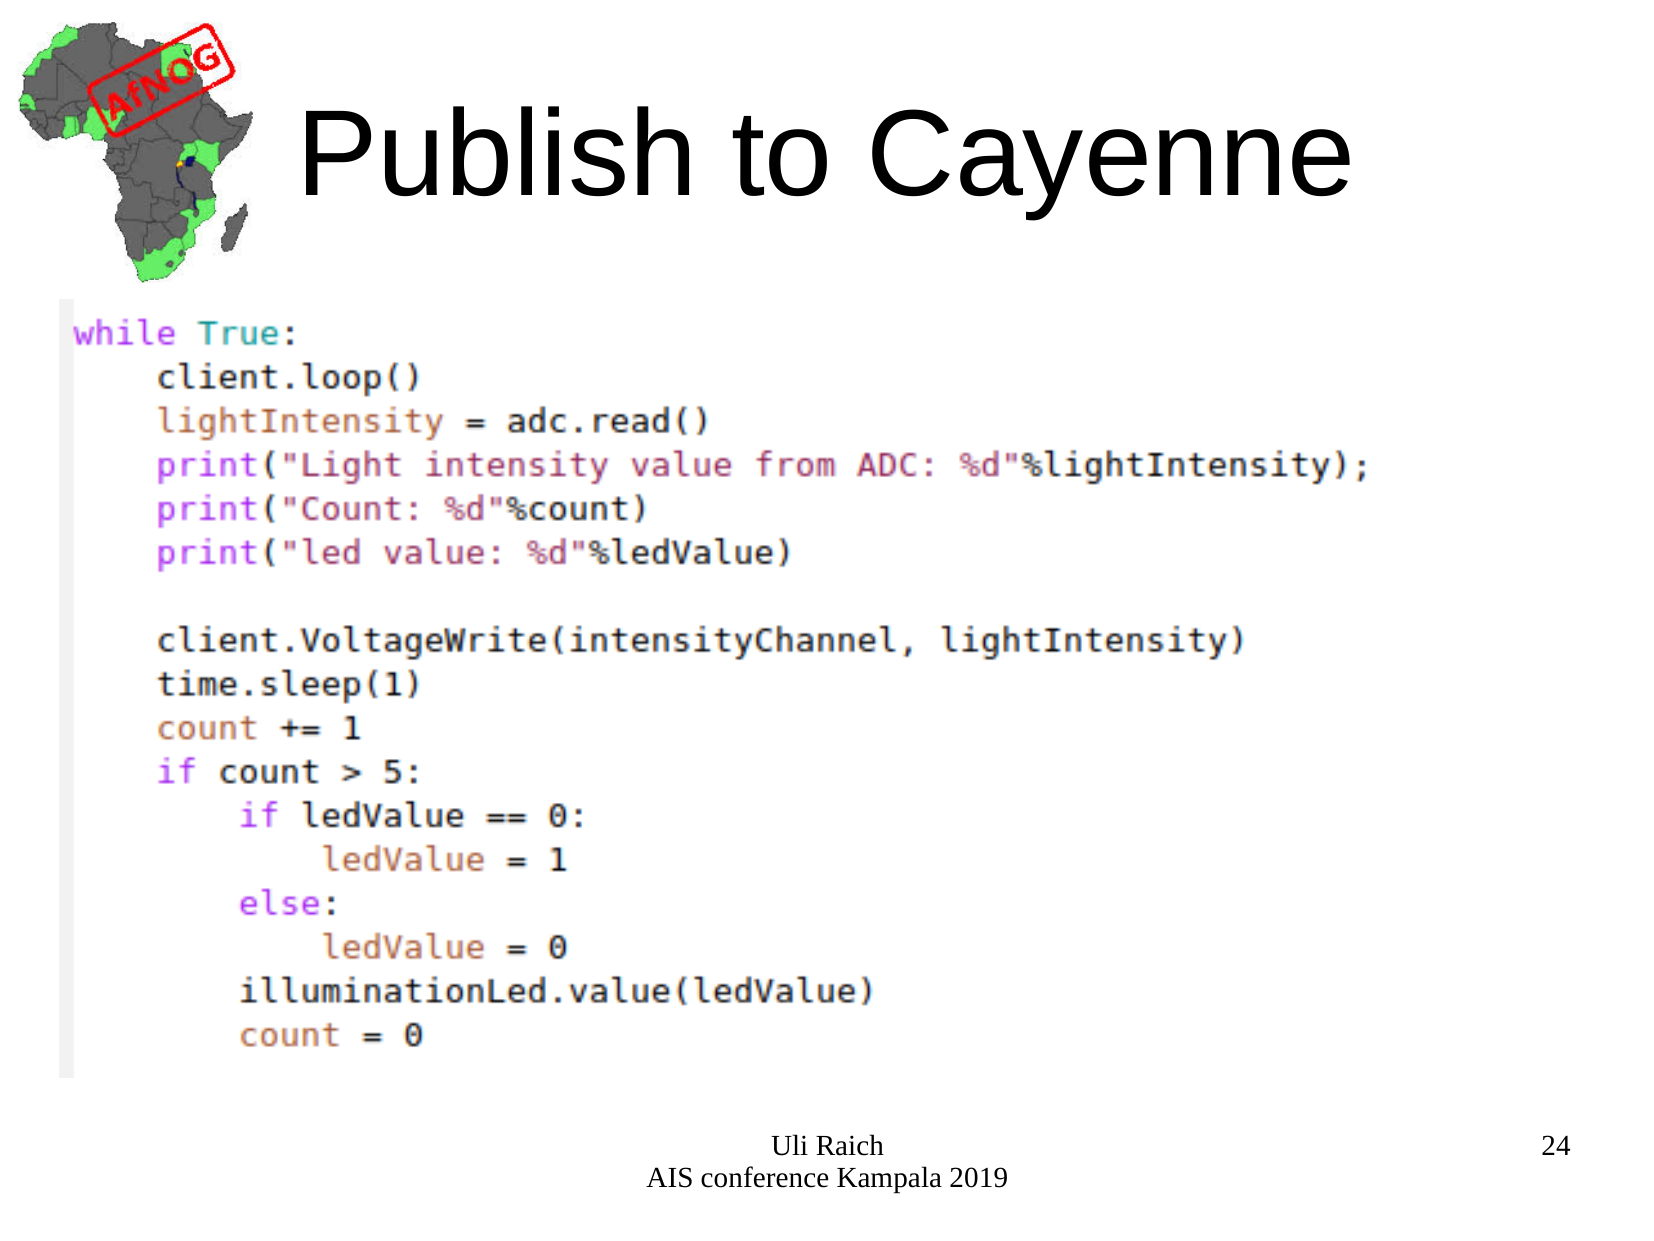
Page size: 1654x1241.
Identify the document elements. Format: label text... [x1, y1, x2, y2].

title Publish to Cayenne [82, 49, 1571, 257]
picture [9, 0, 259, 291]
picture [59, 299, 1654, 1078]
